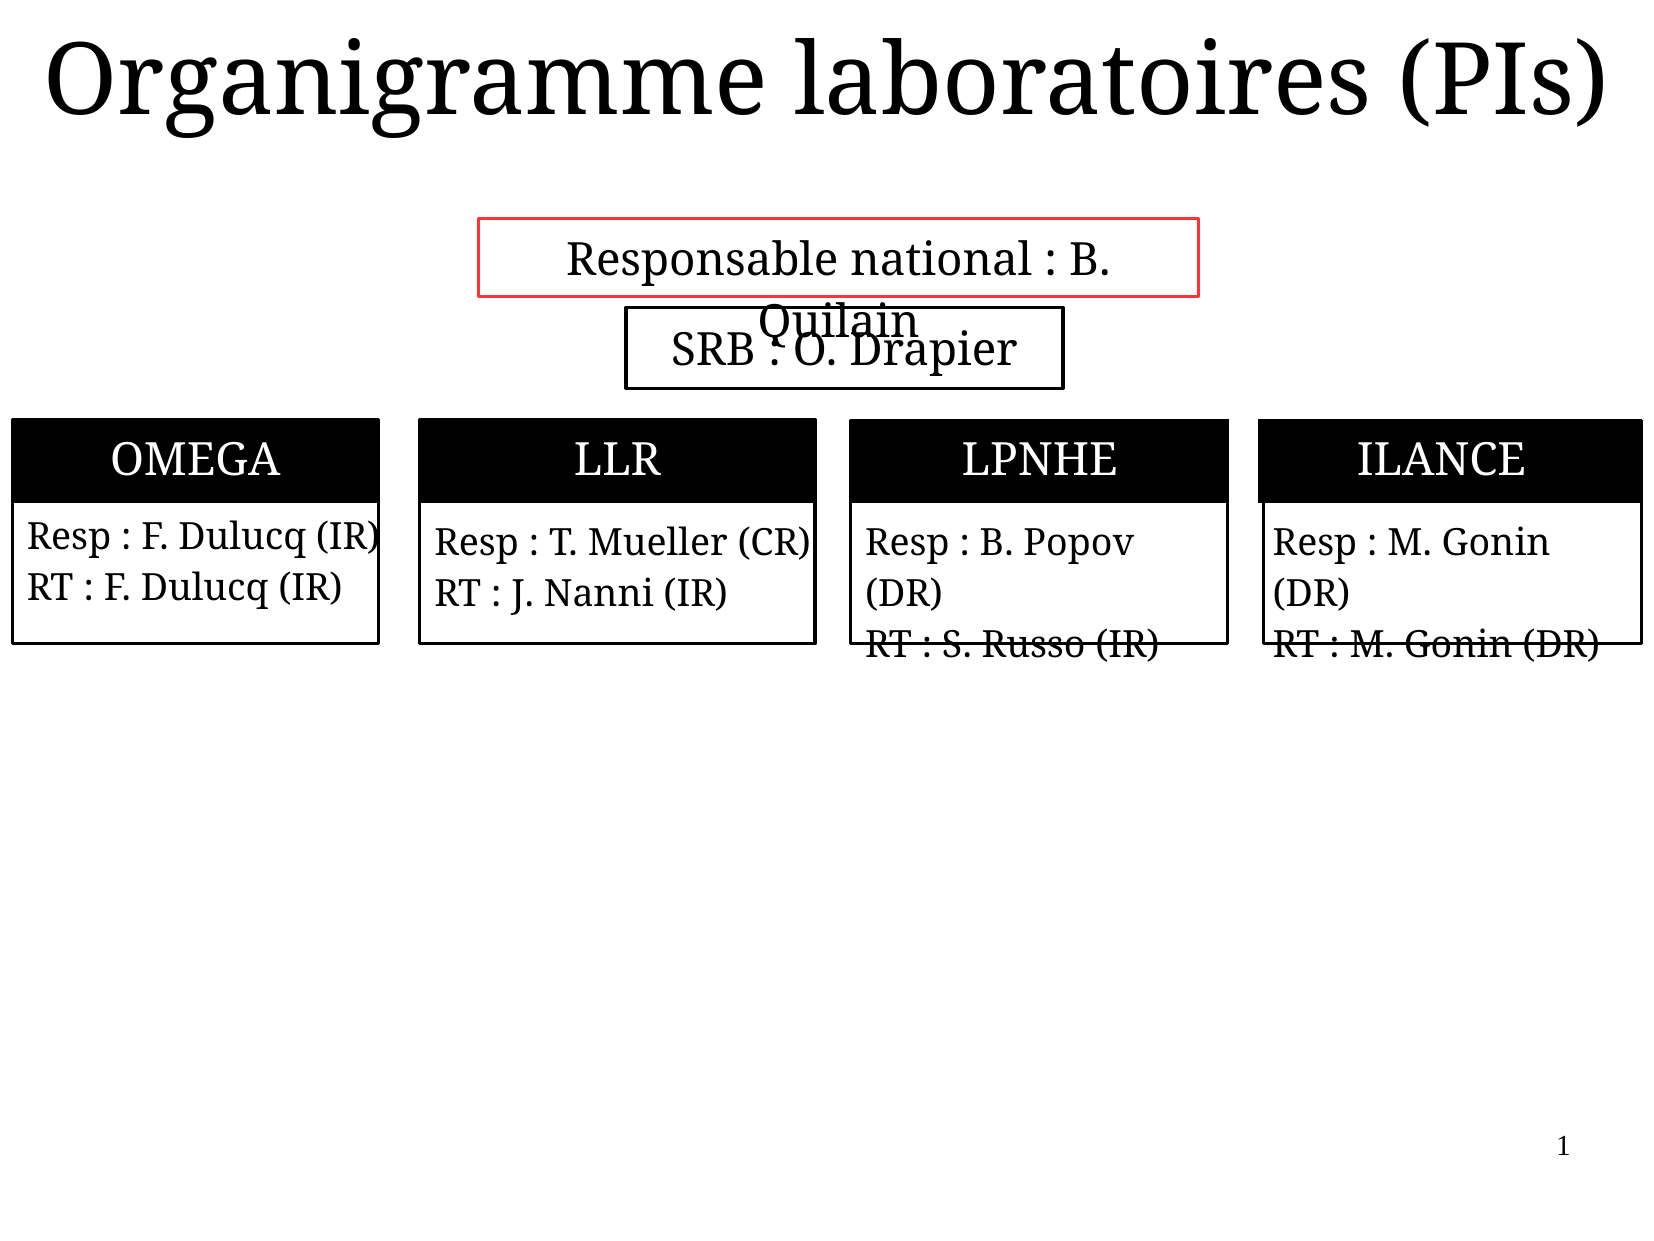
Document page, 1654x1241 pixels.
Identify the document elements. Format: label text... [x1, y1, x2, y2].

text_box [419, 503, 815, 507]
text_box [1069, 639, 1079, 644]
text_box [1281, 638, 1289, 643]
text_box LPNHE [850, 419, 1229, 503]
text_box [1409, 638, 1435, 644]
text_box [1117, 638, 1127, 644]
text_box Resp : F. Dulucq (IR) RT : F. Dulucq (IR) [12, 502, 397, 621]
text_box [1263, 419, 1642, 507]
text_box [1051, 638, 1068, 644]
text_box LLR [419, 419, 815, 503]
text_box [1289, 638, 1306, 644]
text_box [1035, 638, 1049, 644]
text_box [998, 638, 1010, 644]
text_box SRB : O. Drapier [625, 307, 1063, 389]
text_box [1080, 638, 1098, 644]
text_box [1544, 638, 1556, 644]
text_box Organigramme laboratoires (PIs) [0, 0, 1654, 153]
text_box [1528, 638, 1540, 644]
text_box [1571, 638, 1579, 643]
text_box Resp : M. Gonin (DR) RT : M. Gonin (DR) [1257, 507, 1648, 638]
text_box [1026, 638, 1033, 644]
text_box [1597, 638, 1642, 644]
text_box Resp : T. Mueller (CR) RT : J. Nanni (IR) [419, 507, 827, 679]
text_box [1379, 638, 1406, 644]
text_box [850, 503, 1228, 507]
text_box [1507, 638, 1525, 644]
text_box [12, 621, 379, 644]
text_box [874, 638, 882, 643]
text_box [1579, 638, 1594, 644]
text_box [1447, 638, 1456, 644]
text_box [478, 218, 1199, 297]
text_box [1101, 638, 1113, 644]
text_box [1156, 638, 1228, 644]
text_box [1263, 638, 1277, 644]
text_box [990, 638, 998, 643]
text_box [1484, 638, 1492, 644]
text_box Resp : B. Popov (DR) RT : S. Russo (IR) [850, 507, 1229, 638]
text_box OMEGA [12, 419, 379, 502]
text_box [1362, 638, 1371, 644]
text_box [850, 638, 870, 644]
text_box [1309, 638, 1354, 644]
text_box ILANCE [1258, 419, 1625, 503]
text_box [1131, 638, 1139, 643]
text_box [1460, 639, 1469, 644]
text_box Responsable national : B. Quilain [484, 219, 1193, 296]
text_box [1559, 638, 1567, 644]
text_box [1436, 639, 1446, 644]
text_box [947, 638, 986, 644]
text_box [901, 638, 947, 644]
text_box [1139, 638, 1153, 644]
text_box [1471, 638, 1480, 644]
text_box [1496, 639, 1505, 644]
text_box [882, 638, 898, 644]
text_box [1014, 638, 1022, 644]
